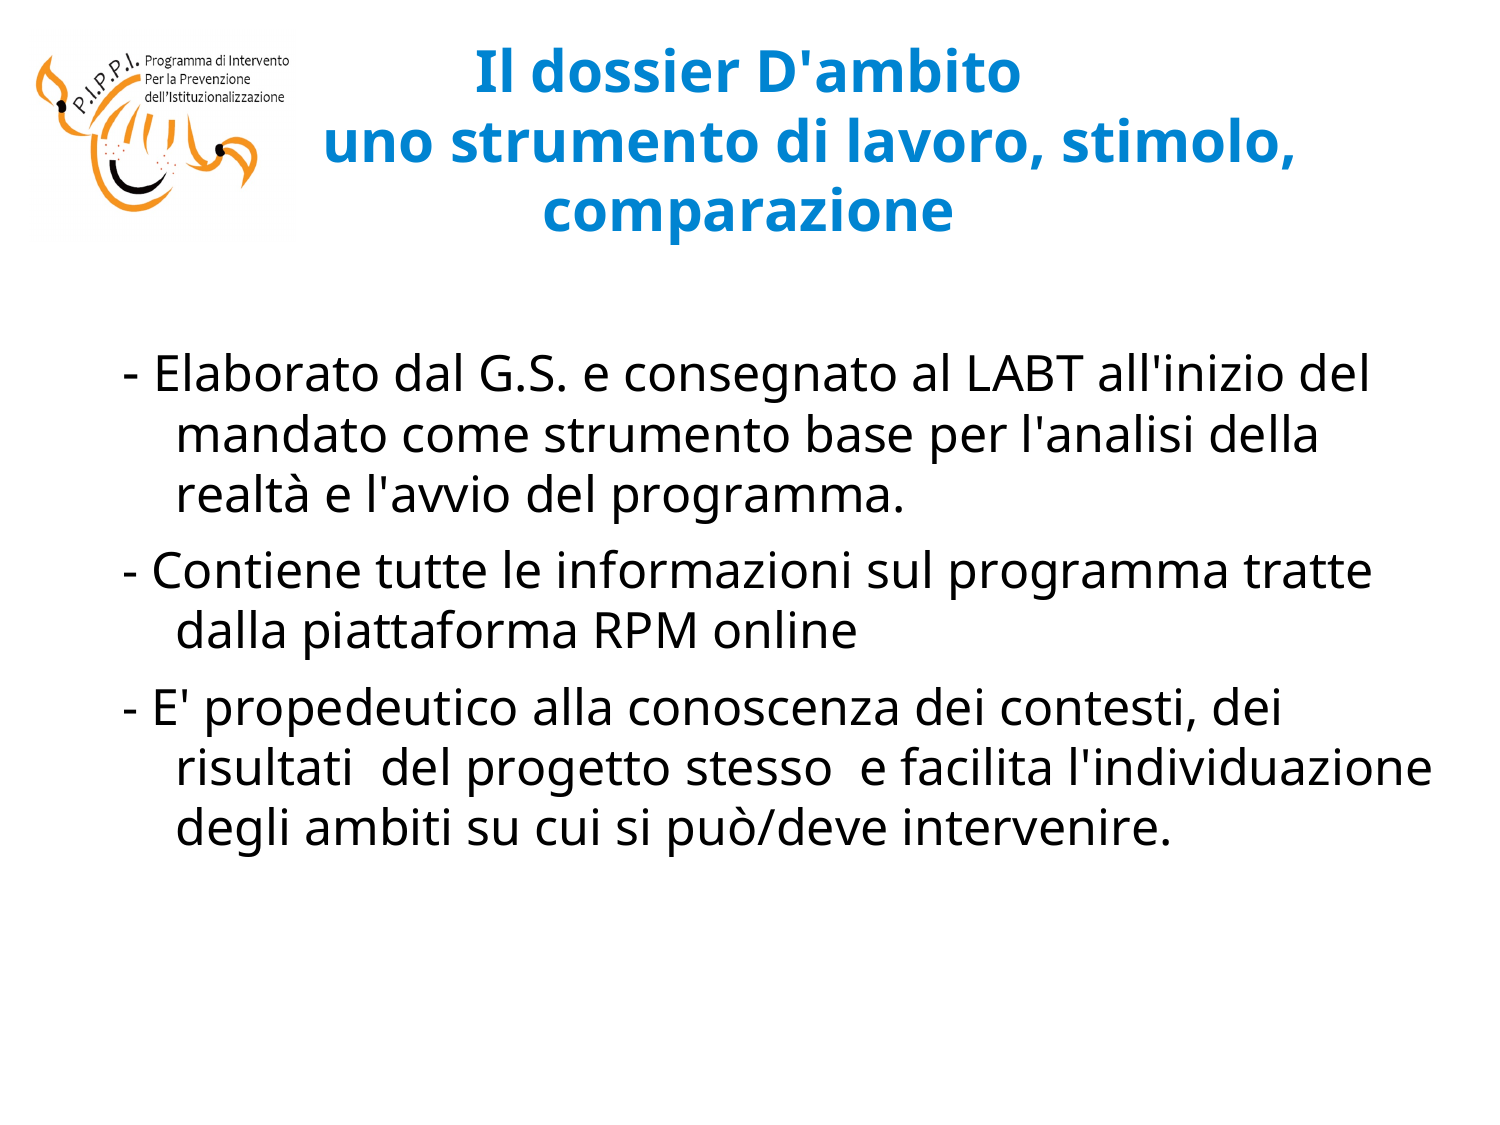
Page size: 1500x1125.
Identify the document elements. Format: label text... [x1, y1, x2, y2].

picture [29, 29, 296, 242]
title Il dossier D'ambito uno strumento di lavoro, stimolo, comparazione [74, 1, 1424, 277]
list - Elaborato dal G.S. e consegnato al LABT all'inizio del mandato come strumento base per l'analisi della realtà e l'avvio del programma. - Contiene tutte le informazioni sul programma tratte dalla piattaforma RPM online - E' propedeutico alla conoscenza dei contesti, dei risultati del progetto stesso e facilita l'individuazione degli ambiti su cui si può/deve intervenire. [104, 248, 1453, 1016]
